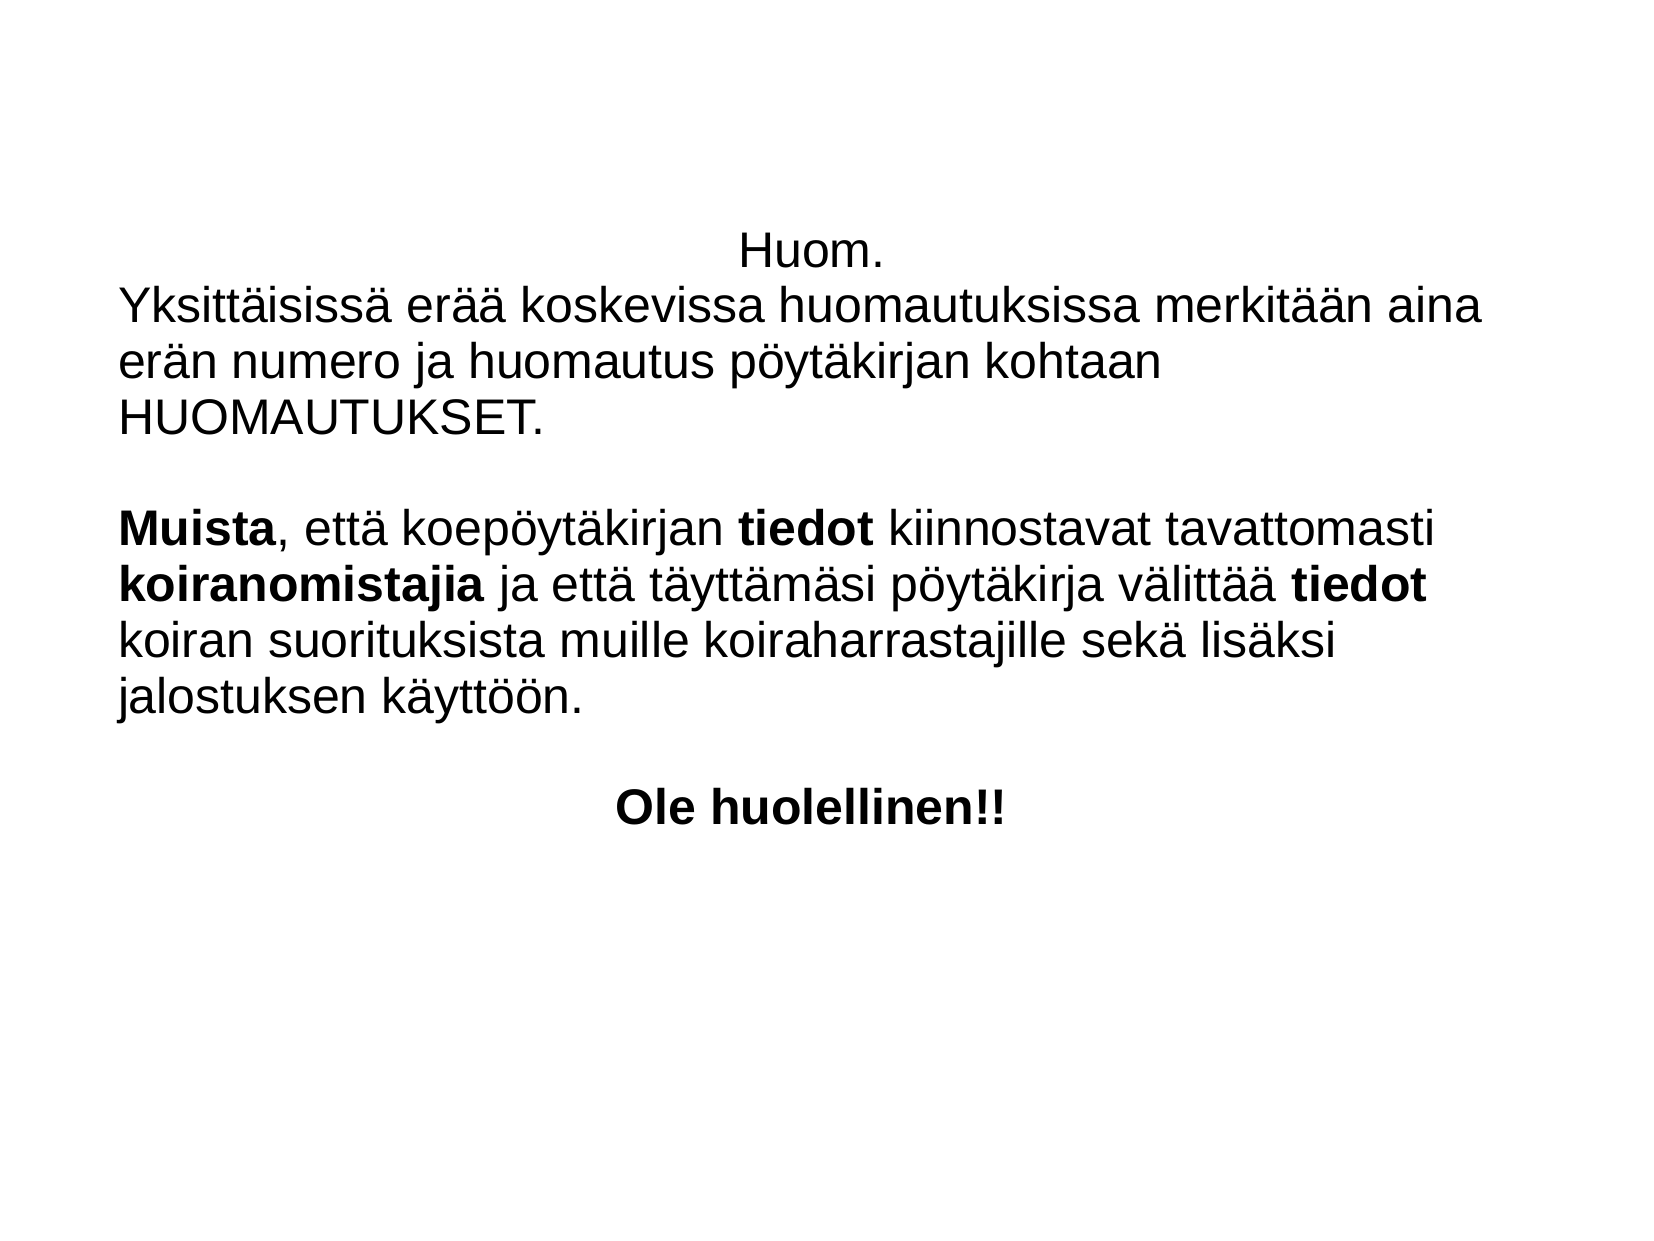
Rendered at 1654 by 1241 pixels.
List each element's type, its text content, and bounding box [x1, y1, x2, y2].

subtitle Huom. Yksittäisissä erää koskevissa huomautuksissa merkitään aina erän numero ja huomautus pöytäkirjan kohtaan HUOMAUTUKSET. Muista, että koepöytäkirjan tiedot kiinnostavat tavattomasti koiranomistajia ja että täyttämäsi pöytäkirja välittää tiedot koiran suorituksista muille koiraharrastajille sekä lisäksi jalostuksen käyttöön. Ole huolellinen!! [118, 112, 1506, 945]
